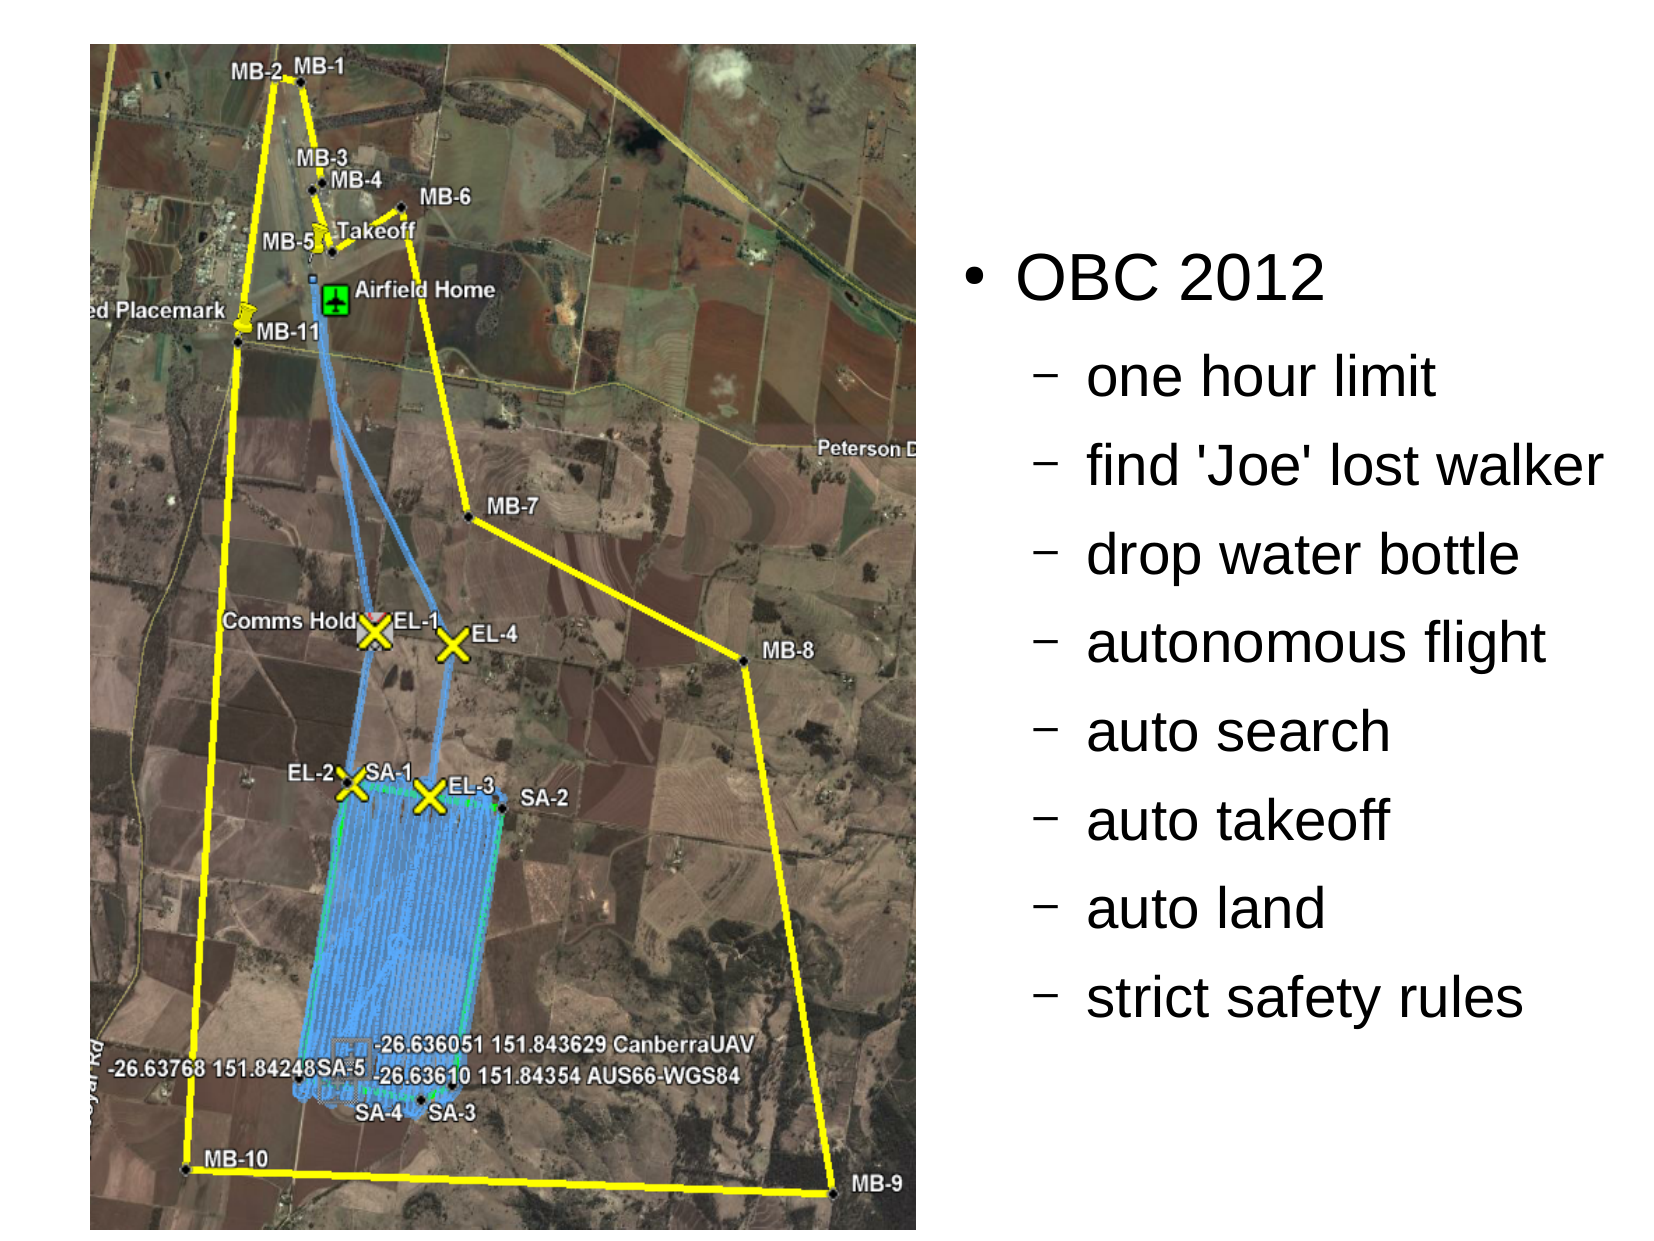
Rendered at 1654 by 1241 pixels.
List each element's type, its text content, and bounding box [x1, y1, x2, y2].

list OBC 2012 one hour limit find 'Joe' lost walker drop water bottle autonomous flight auto search auto takeoff auto land strict safety rules [945, 240, 1621, 1171]
picture [90, 44, 916, 1231]
